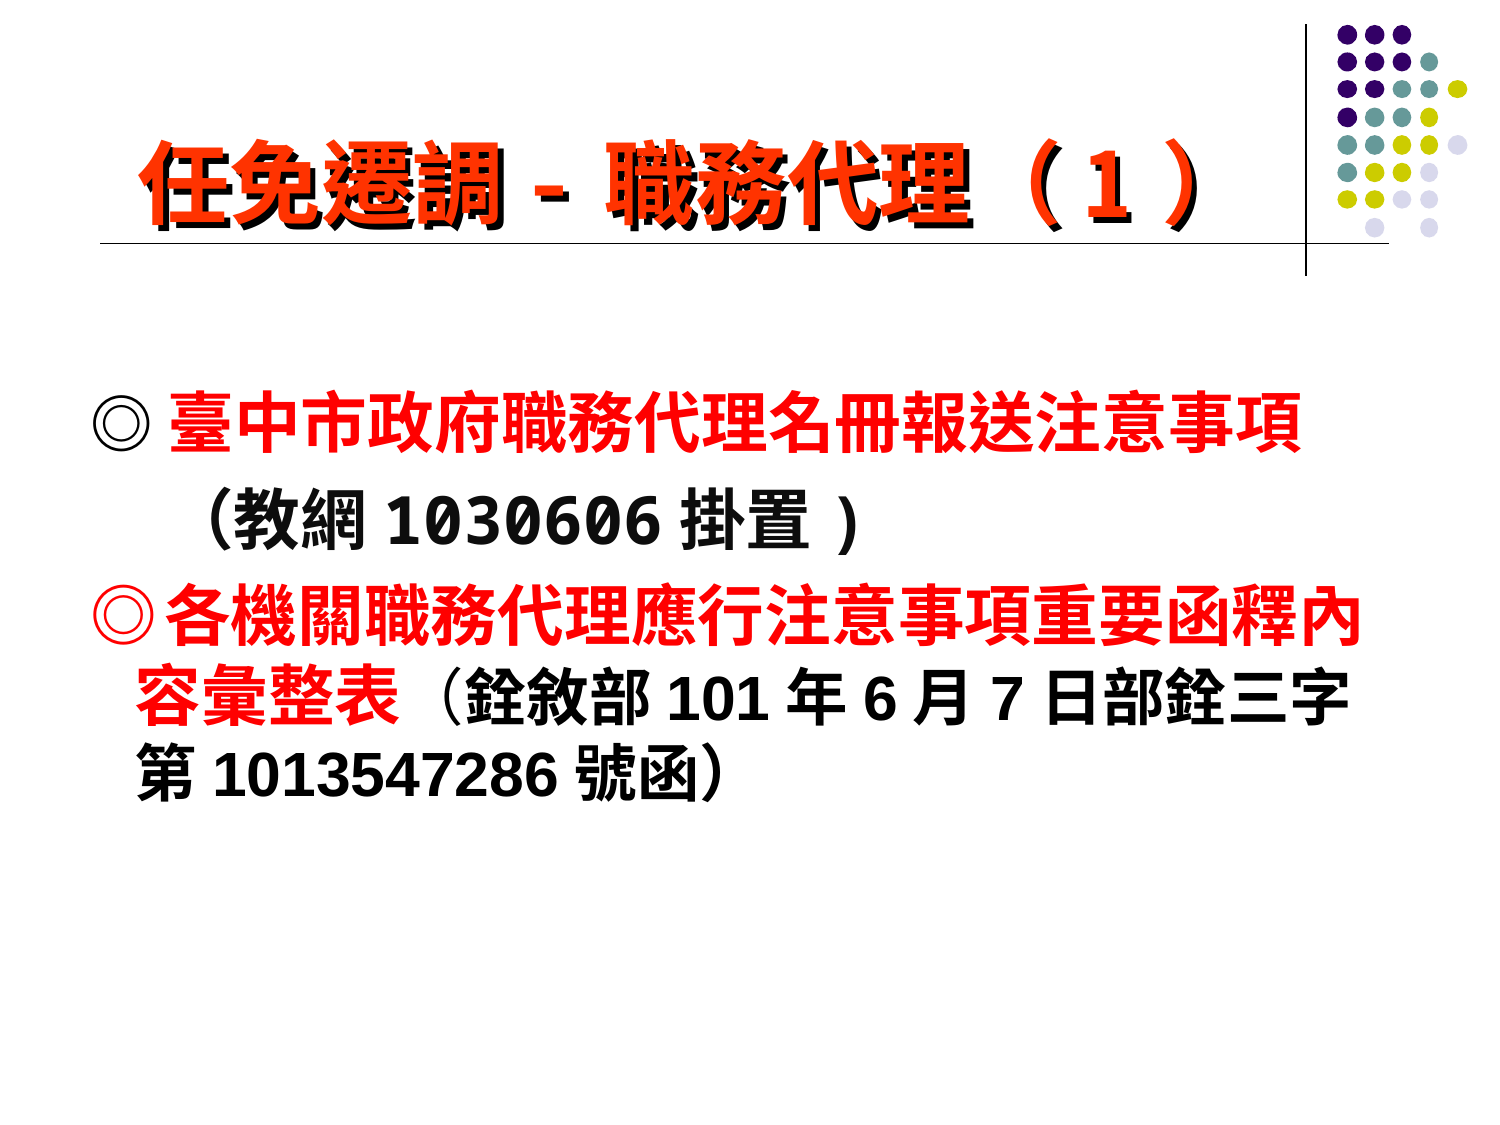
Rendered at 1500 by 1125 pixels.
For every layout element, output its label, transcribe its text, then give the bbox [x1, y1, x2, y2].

list ◎臺中市政府職務代理名冊報送注意事項 （教網1030606掛置) ◎各機關職務代理應行注意事項重要函釋內容彙整表（銓敘部101年6月7日部銓三字第1013547286號函） [75, 282, 1426, 1006]
title 任免遷調-職務代理（1） [76, 31, 1315, 244]
